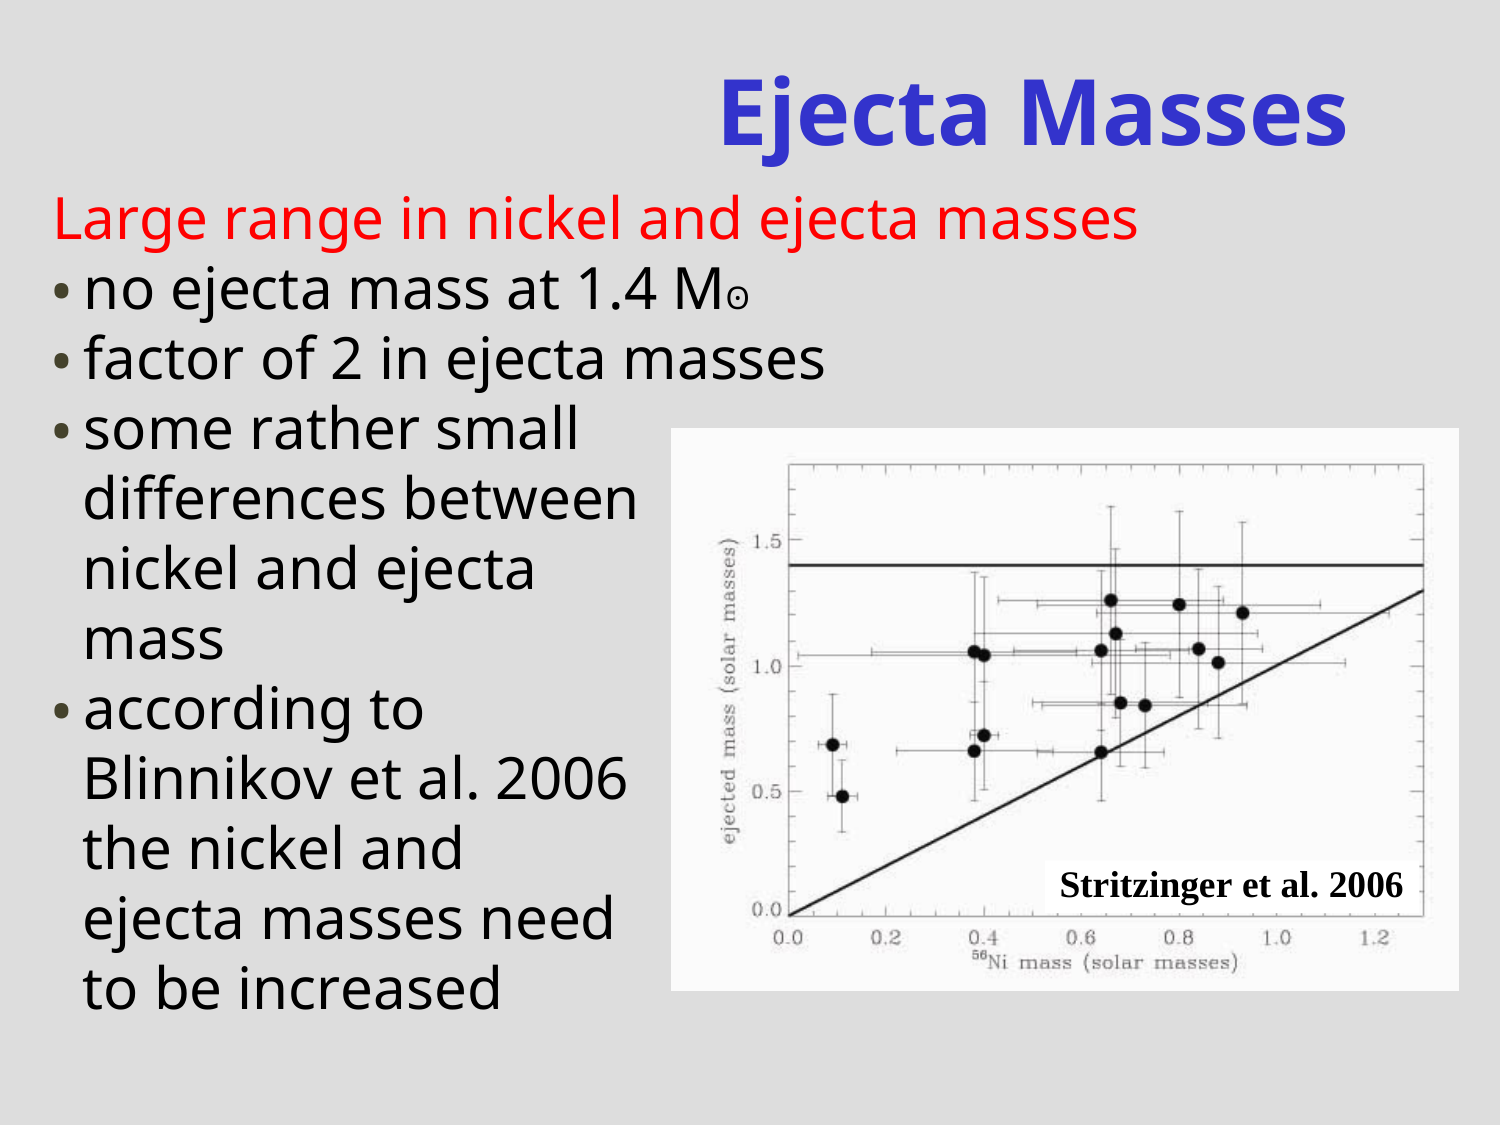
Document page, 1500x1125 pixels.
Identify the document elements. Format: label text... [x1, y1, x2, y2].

text_box Large range in nickel and ejecta masses • no ejecta mass at 1.4 Mʘ • factor of 2 in ejecta masses • some rather small differences between nickel and ejecta mass • according to Blinnikov et al. 2006 the nickel and ejecta masses need to be increased [37, 173, 1197, 1072]
text_box Ejecta Masses [675, 53, 1392, 175]
text_box Stritzinger et al. 2006 [1044, 860, 1420, 914]
picture [671, 428, 1459, 992]
